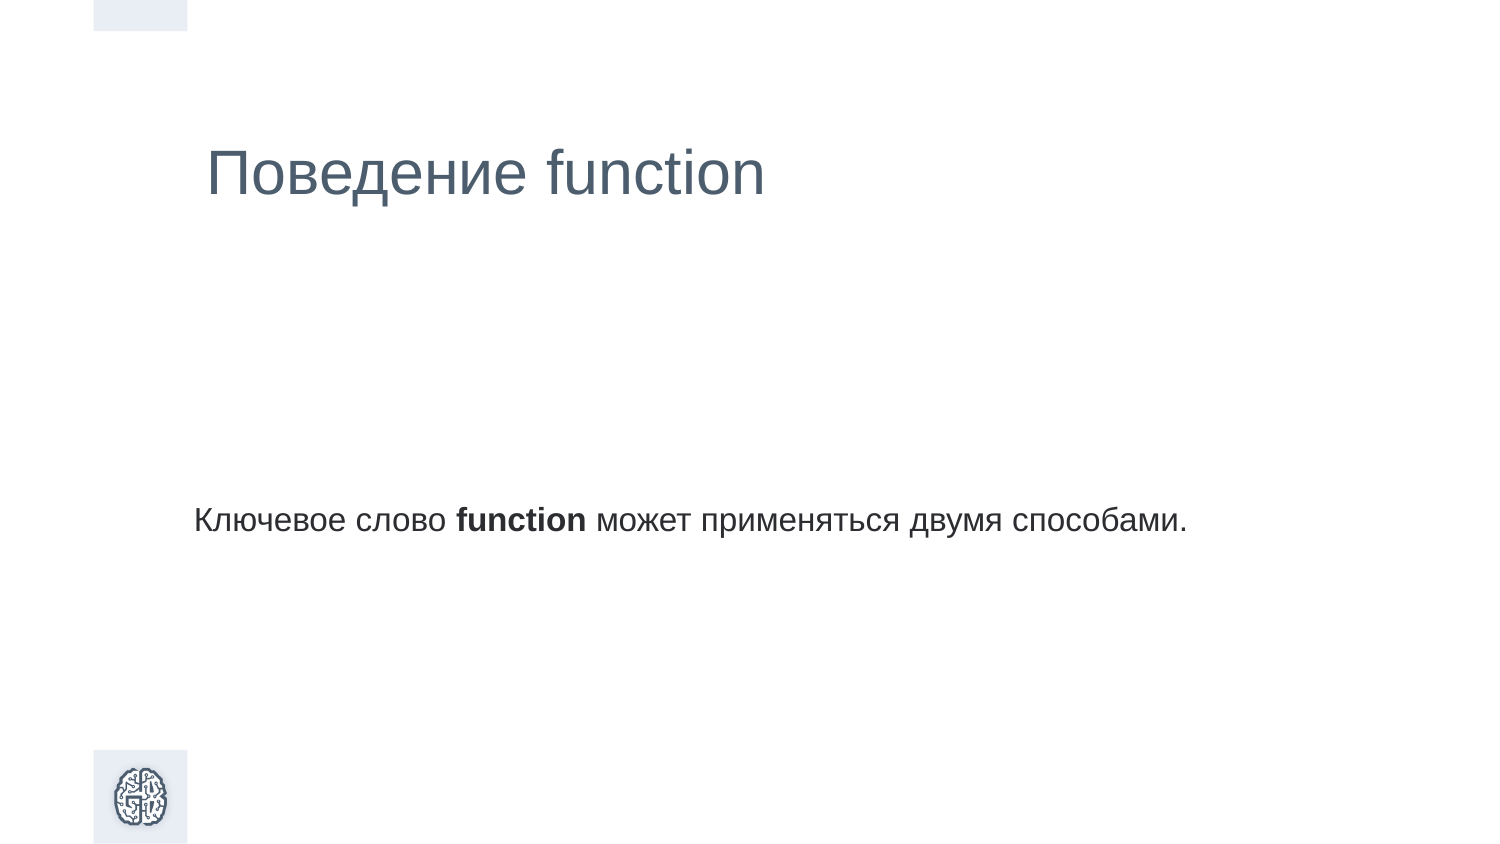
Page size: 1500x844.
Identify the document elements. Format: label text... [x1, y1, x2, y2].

picture [106, 760, 175, 834]
text_box Ключевое слово function может применяться двумя способами. [186, 287, 1311, 749]
title Поведение function [186, 94, 1311, 244]
